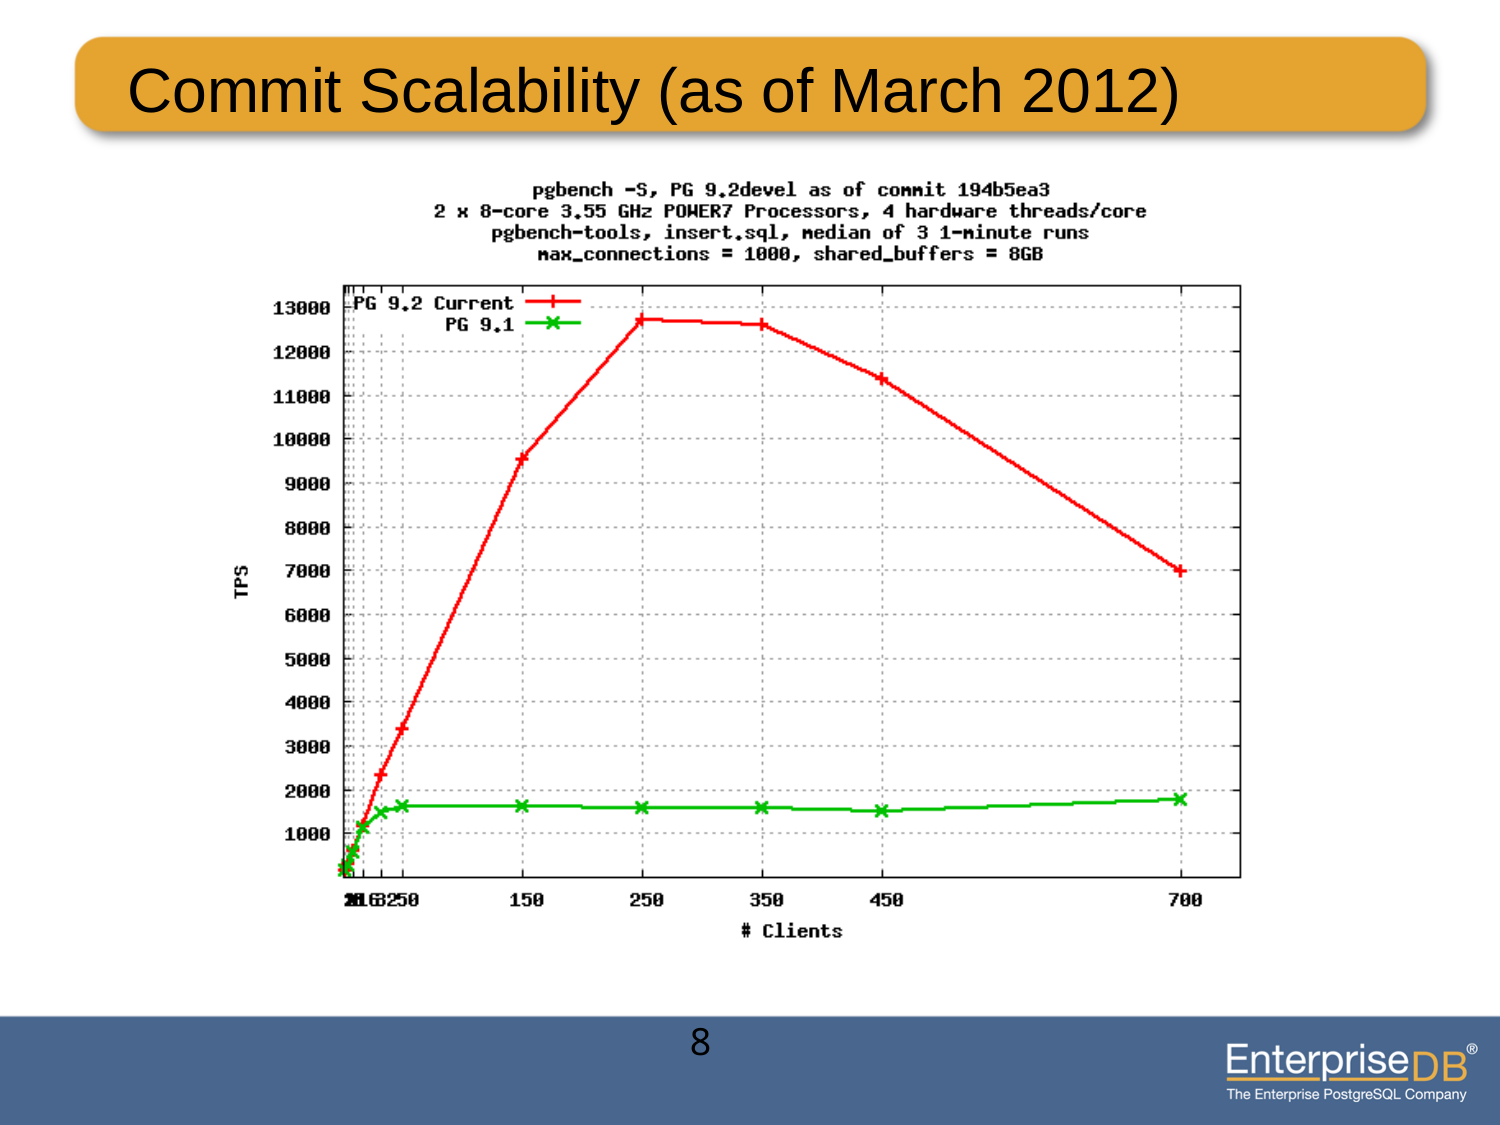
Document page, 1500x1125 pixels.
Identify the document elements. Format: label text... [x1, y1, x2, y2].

title Commit Scalability (as of March 2012) [112, 37, 1388, 138]
picture [0, 0, 1500, 1125]
slide_number <number> [675, 1010, 825, 1125]
